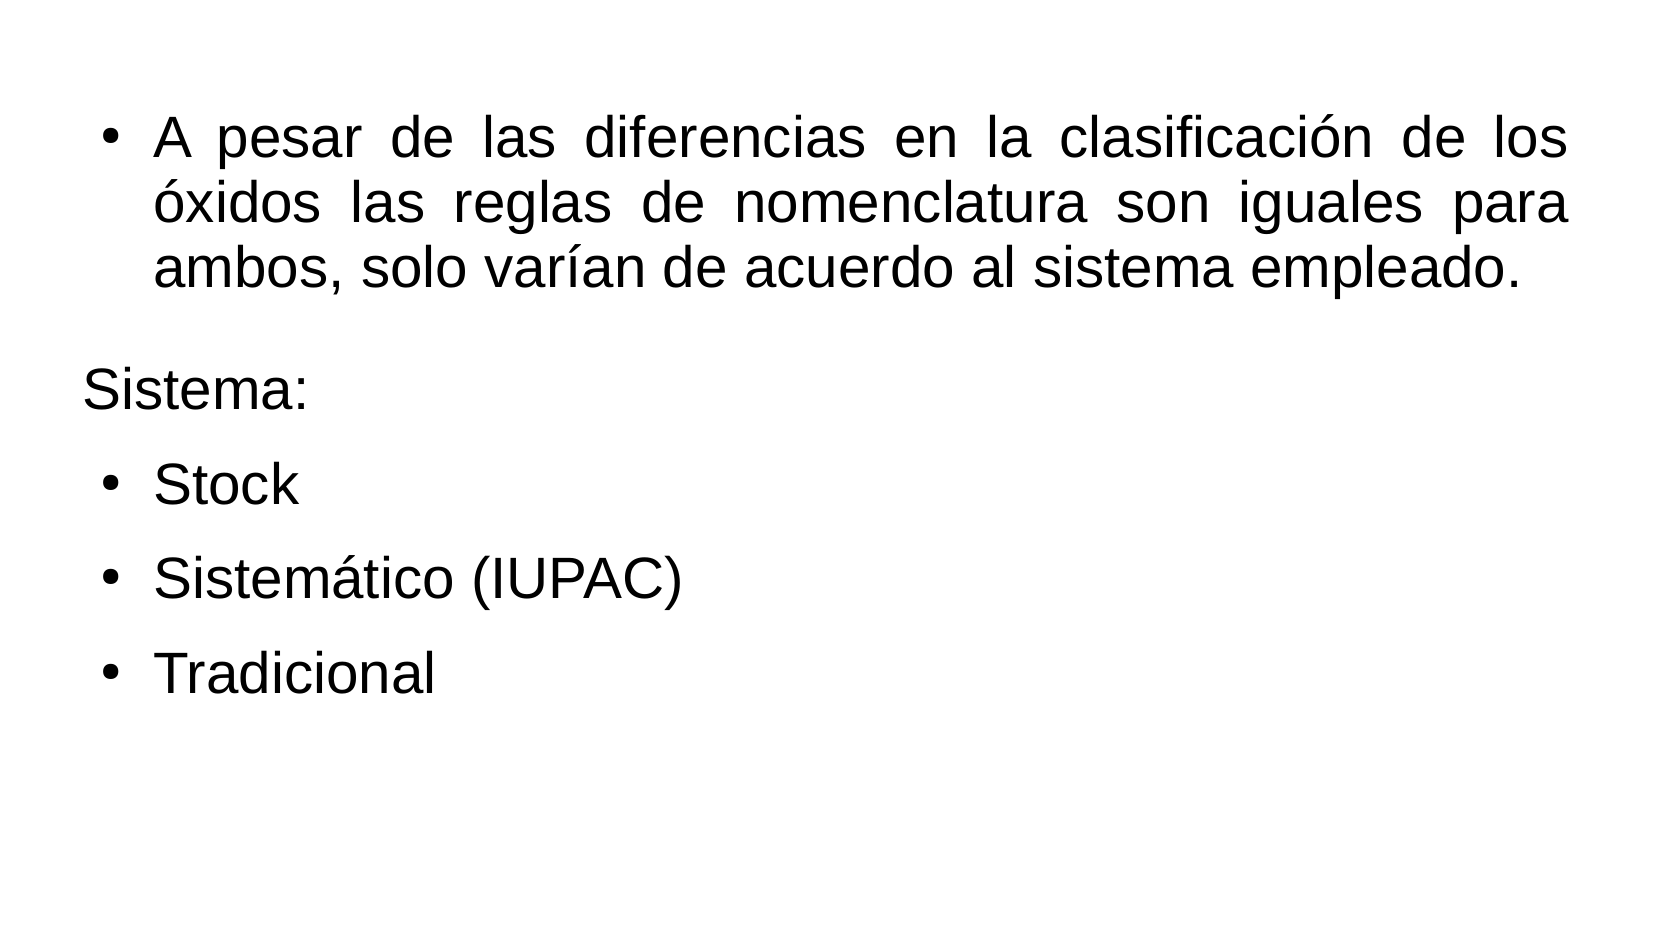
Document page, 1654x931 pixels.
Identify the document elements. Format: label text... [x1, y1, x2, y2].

list A pesar de las diferencias en la clasificación de los óxidos las reglas de nomenclatura son iguales para ambos, solo varían de acuerdo al sistema empleado. [82, 73, 1571, 331]
list Sistema: Stock Sistemático (IUPAC) Tradicional [82, 356, 1571, 827]
